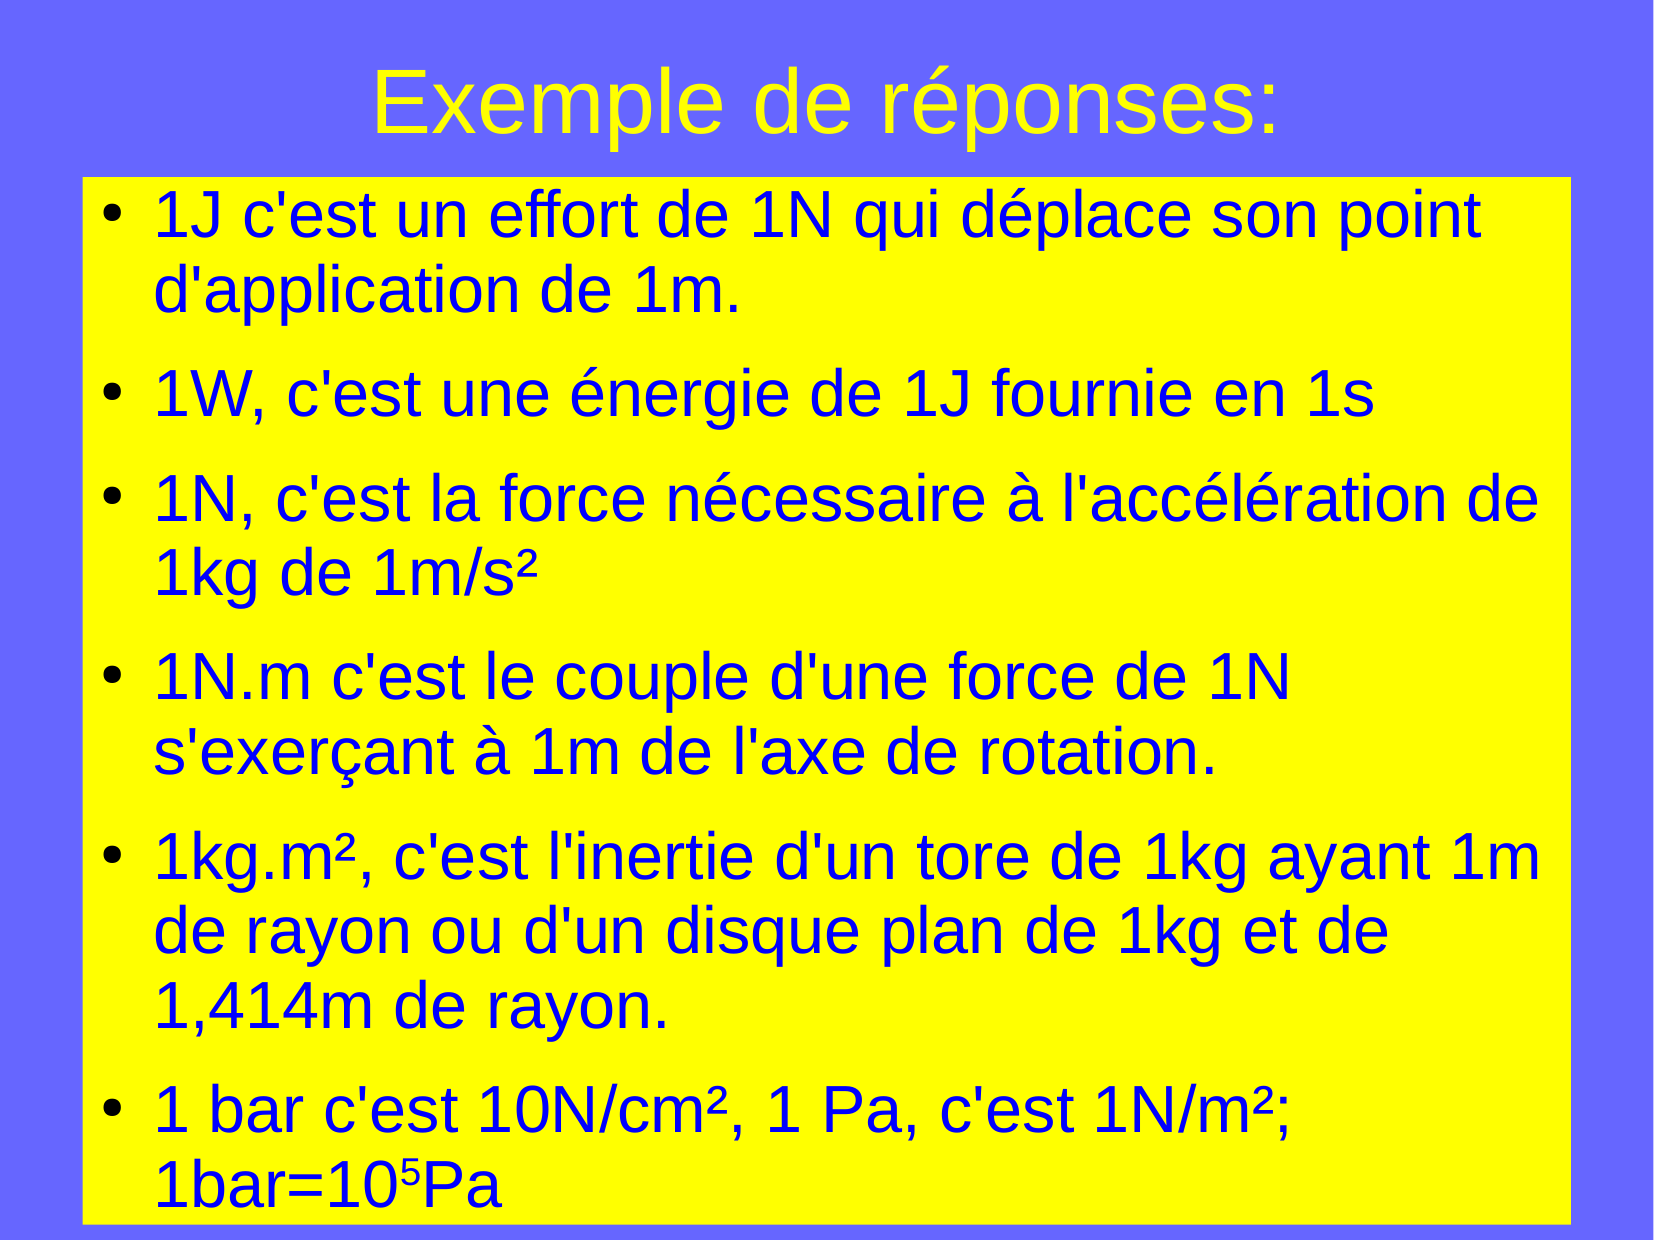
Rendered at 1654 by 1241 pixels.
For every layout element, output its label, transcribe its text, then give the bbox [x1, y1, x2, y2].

list 1J c'est un effort de 1N qui déplace son point d'application de 1m. 1W, c'est une énergie de 1J fournie en 1s 1N, c'est la force nécessaire à l'accélération de 1kg de 1m/s² 1N.m c'est le couple d'une force de 1N s'exerçant à 1m de l'axe de rotation. 1kg.m², c'est l'inertie d'un tore de 1kg ayant 1m de rayon ou d'un disque plan de 1kg et de 1,414m de rayon. 1 bar c'est 10N/cm², 1 Pa, c'est 1N/m²; 1bar=105Pa [82, 177, 1571, 1225]
title Exemple de réponses: [82, 50, 1571, 154]
